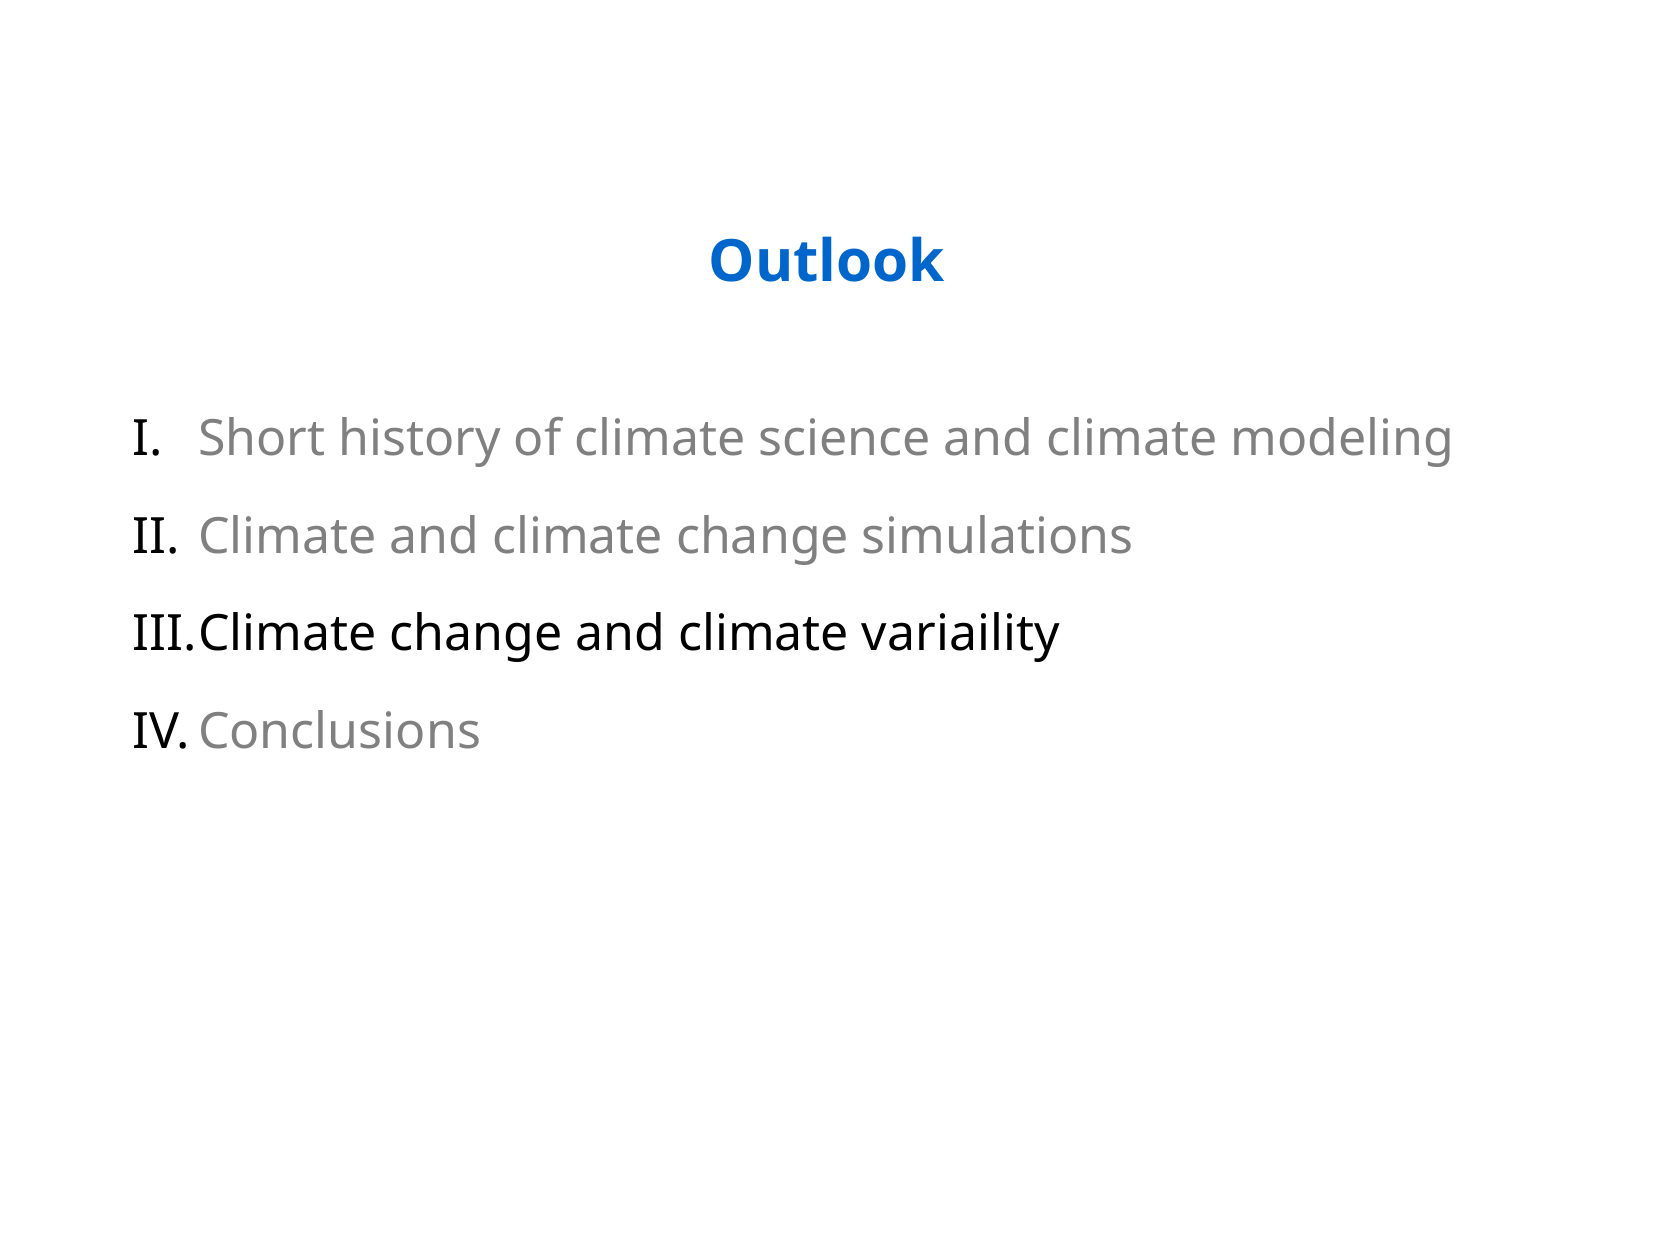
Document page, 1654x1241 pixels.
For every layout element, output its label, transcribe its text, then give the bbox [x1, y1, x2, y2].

text_box Outlook [58, 219, 1595, 389]
text_box Short history of climate science and climate modeling Climate and climate change simulations Climate change and climate variaility Conclusions [117, 398, 1556, 977]
